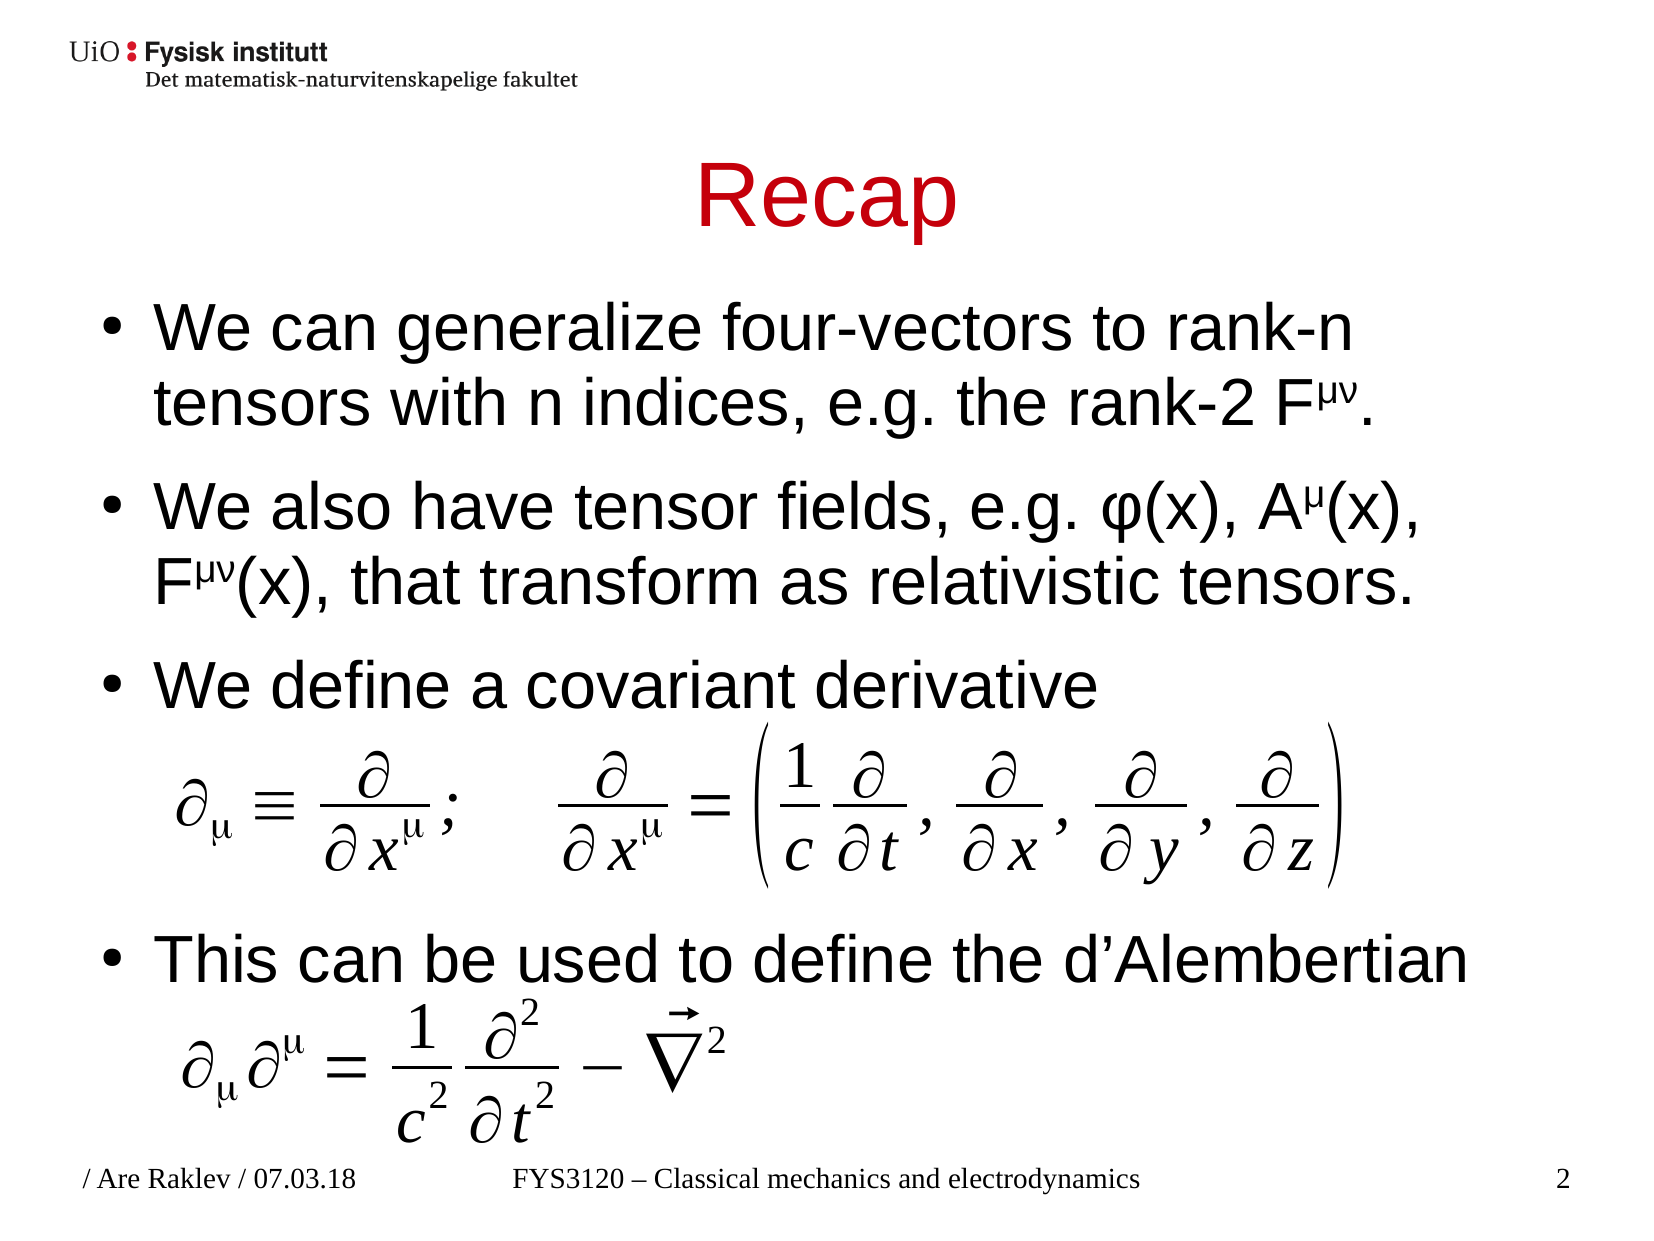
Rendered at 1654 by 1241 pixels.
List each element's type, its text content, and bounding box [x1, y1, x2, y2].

chart [168, 719, 1355, 894]
chart [173, 988, 734, 1157]
list We can generalize four-vectors to rank-n tensors with n indices, e.g. the rank-2 Fμν. We also have tensor fields, e.g. φ(x), Aμ(x), Fμν(x), that transform as relativistic tensors. We define a covariant derivative This can be used to define the d’Alembertian [82, 290, 1571, 1147]
title Recap [82, 90, 1571, 290]
picture [68, 37, 581, 93]
